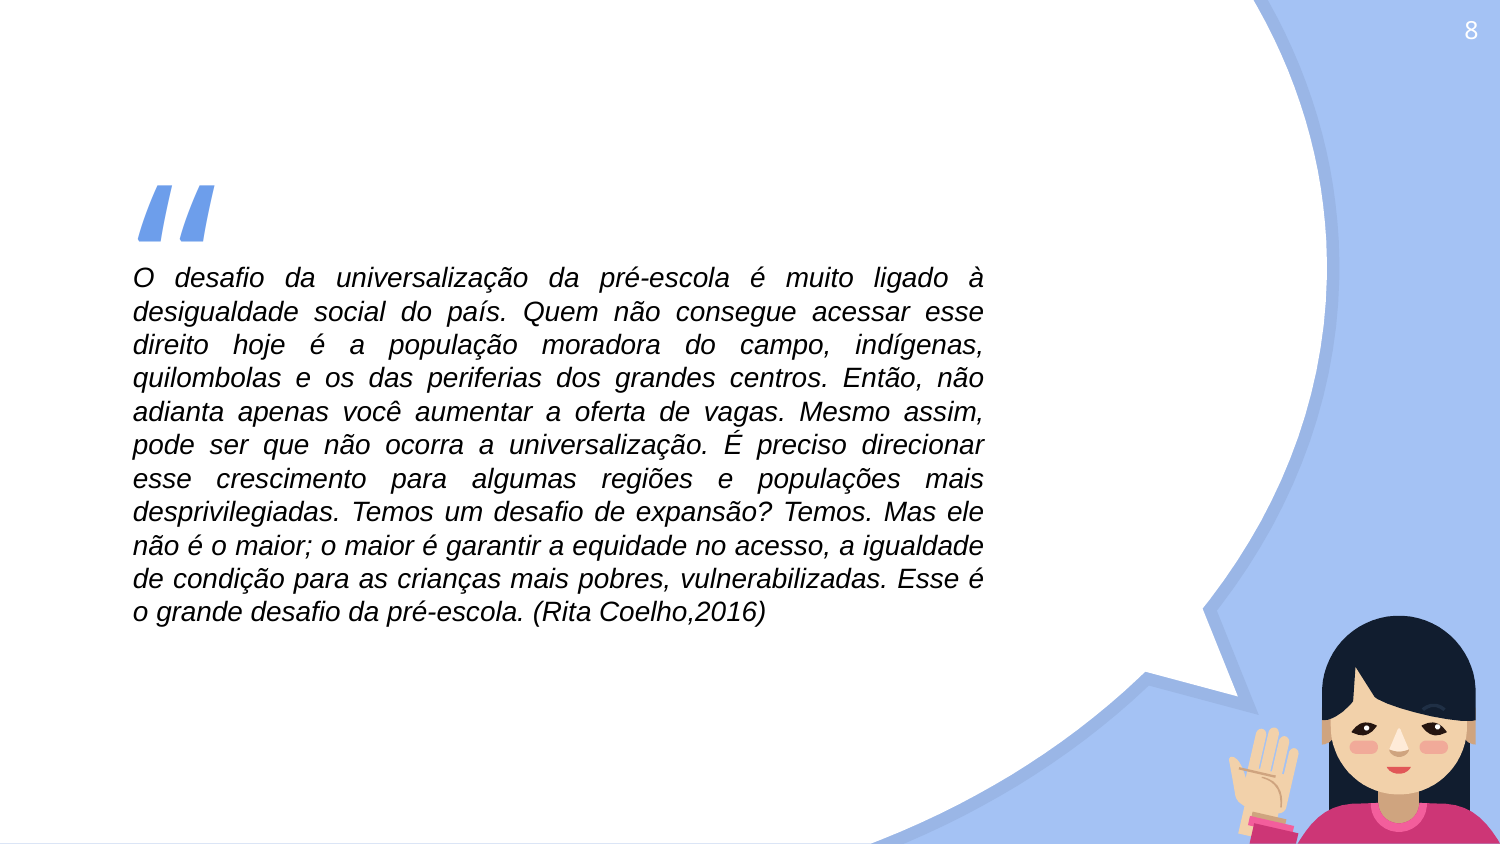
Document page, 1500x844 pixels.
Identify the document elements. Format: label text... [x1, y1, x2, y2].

text_box [1229, 615, 1500, 844]
list O desafio da universalização da pré-escola é muito ligado à desigualdade social do país. Quem não consegue acessar esse direito hoje é a população moradora do campo, indígenas, quilombolas e os das periferias dos grandes centros. Então, não adianta apenas você aumentar a oferta de vagas. Mesmo assim, pode ser que não ocorra a universalização. É preciso direcionar esse crescimento para algumas regiões e populações mais desprivilegiadas. Temos um desafio de expansão? Temos. Mas ele não é o maior; o maior é garantir a equidade no acesso, a igualdade de condição para as crianças mais pobres, vulnerabilizadas. Esse é o grande desafio da pré-escola. (Rita Coelho,2016) [132, 259, 985, 633]
slide_number <número> [1403, 0, 1494, 65]
